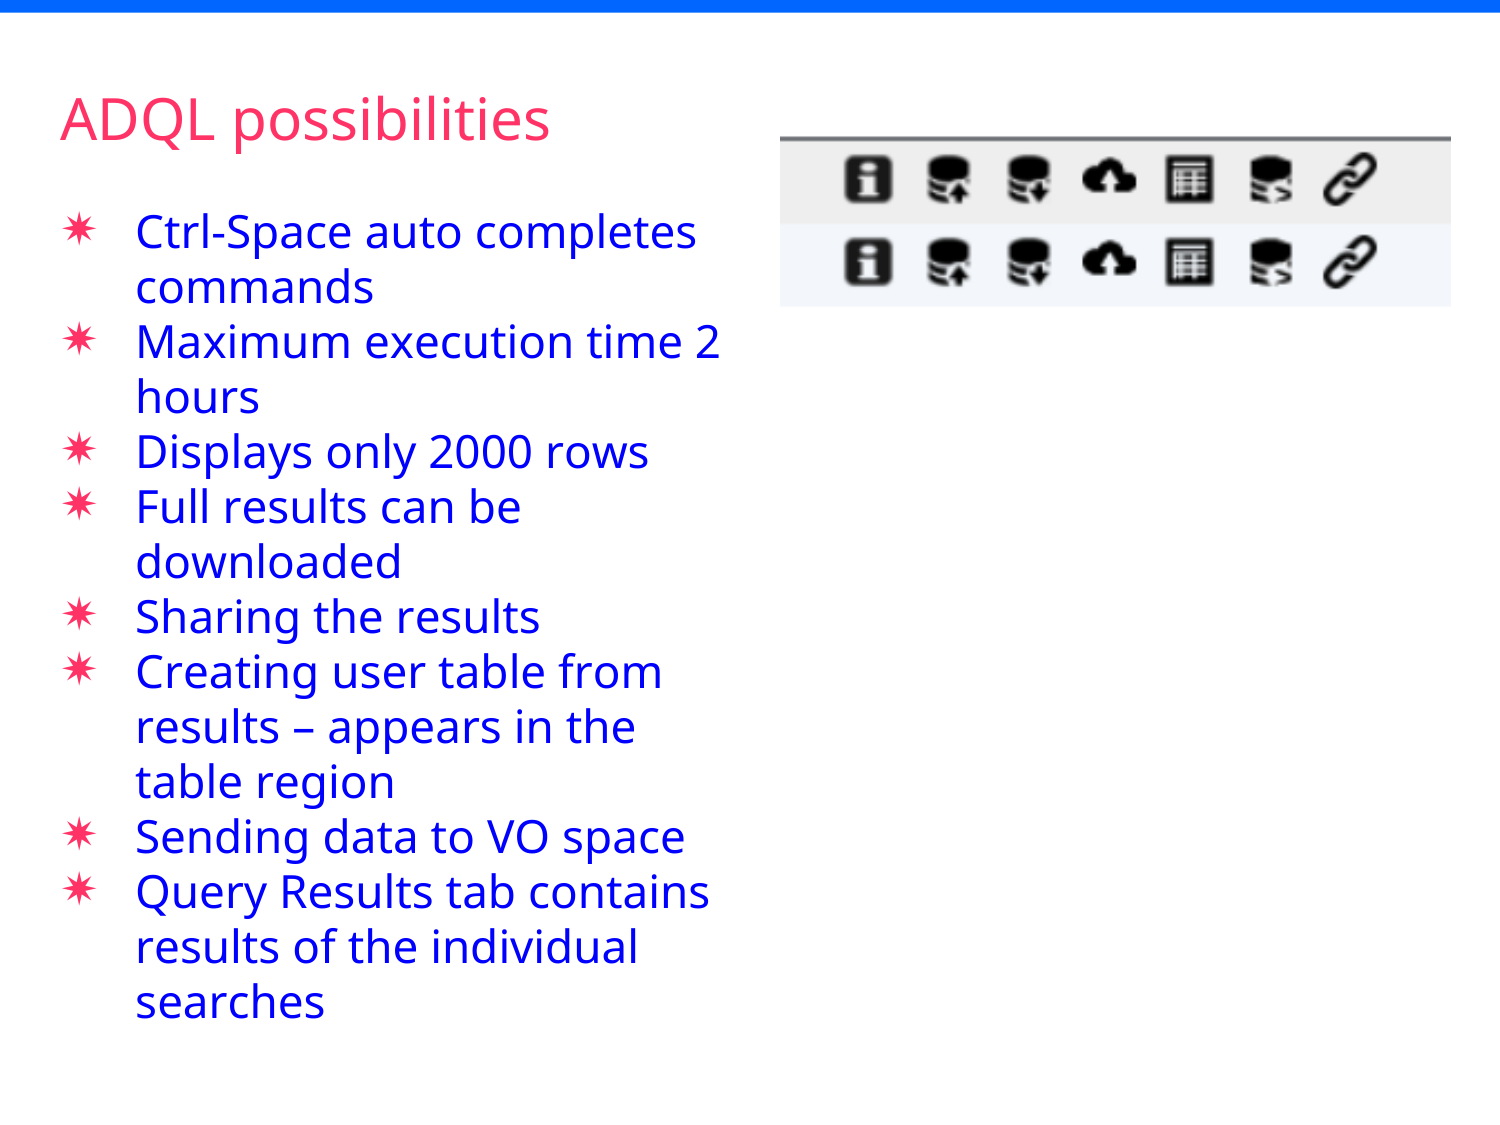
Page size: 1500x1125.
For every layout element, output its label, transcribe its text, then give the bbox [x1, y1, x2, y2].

picture [780, 88, 1451, 352]
text_box ADQL possibilities [45, 75, 901, 250]
text_box Ctrl-Space auto completes commands Maximum execution time 2 hours Displays only 2000 rows Full results can be downloaded Sharing the results Creating user table from results – appears in the table region Sending data to VO space Query Results tab contains results of the individual searches [45, 250, 758, 1035]
